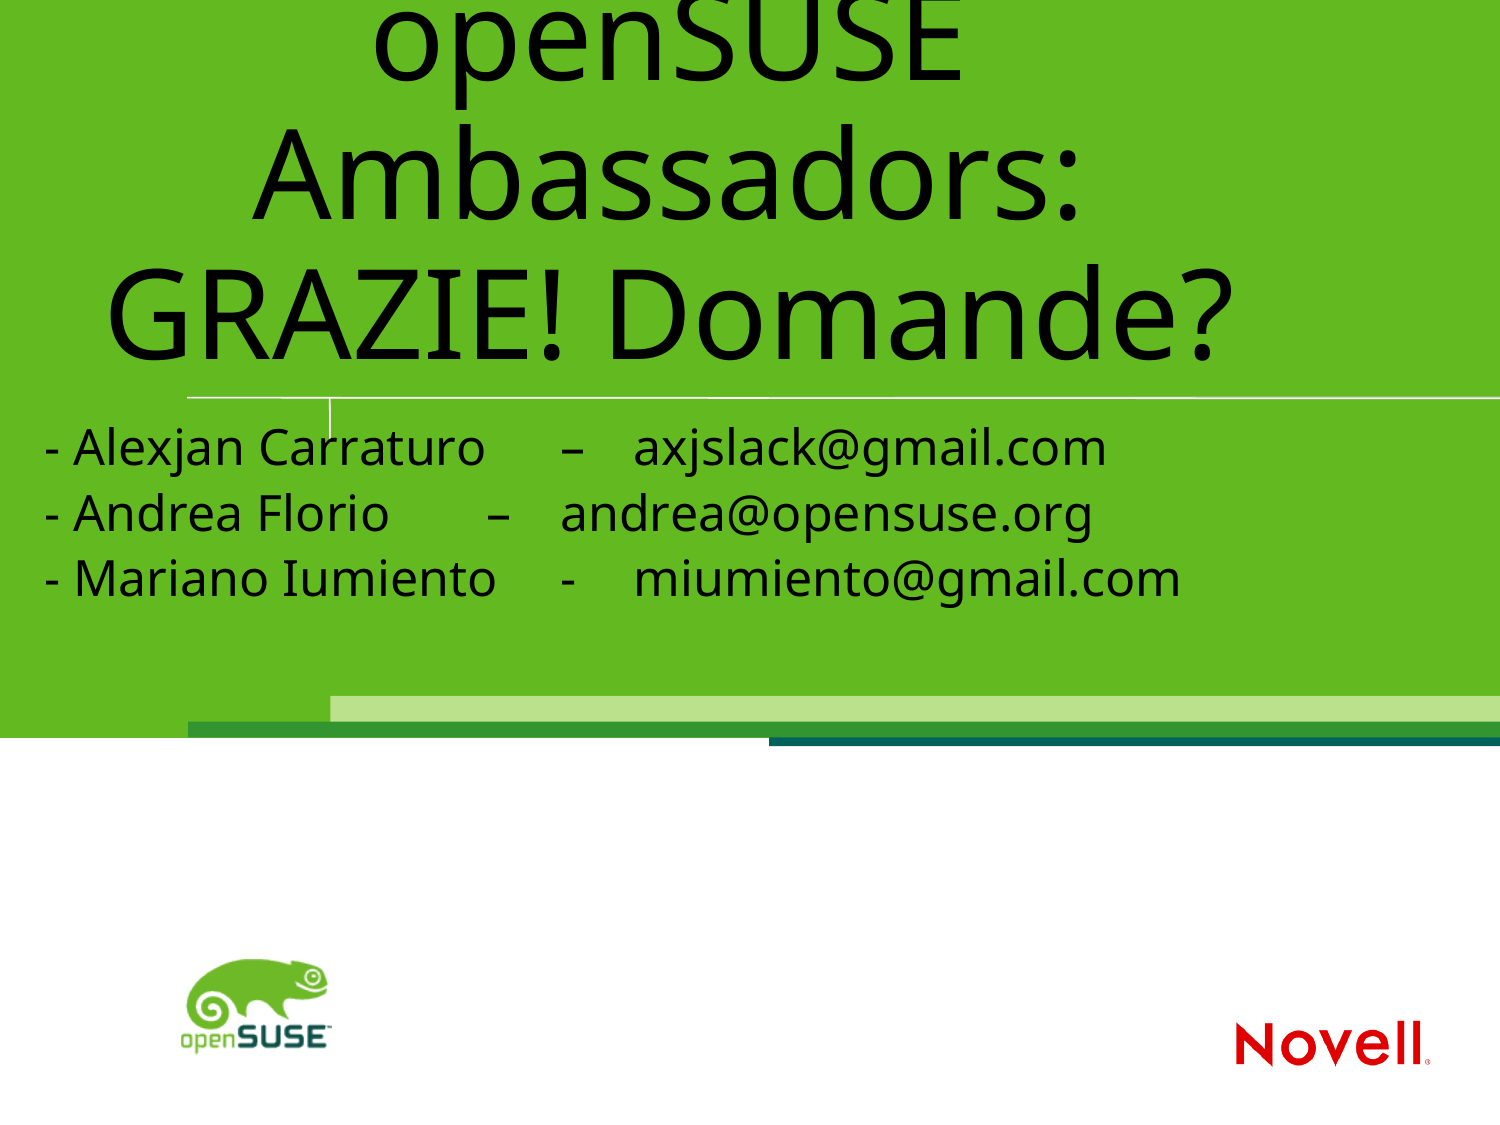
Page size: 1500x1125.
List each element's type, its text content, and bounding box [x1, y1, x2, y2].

picture [1227, 1013, 1438, 1074]
picture [181, 959, 332, 1055]
title openSUSE Ambassadors: GRAZIE! Domande? [88, 69, 1477, 388]
subtitle - Alexjan Carraturo – axjslack@gmail.com - Andrea Florio – andrea@opensuse.org - Mariano Iumiento - miumiento@gmail.com [29, 413, 1477, 685]
